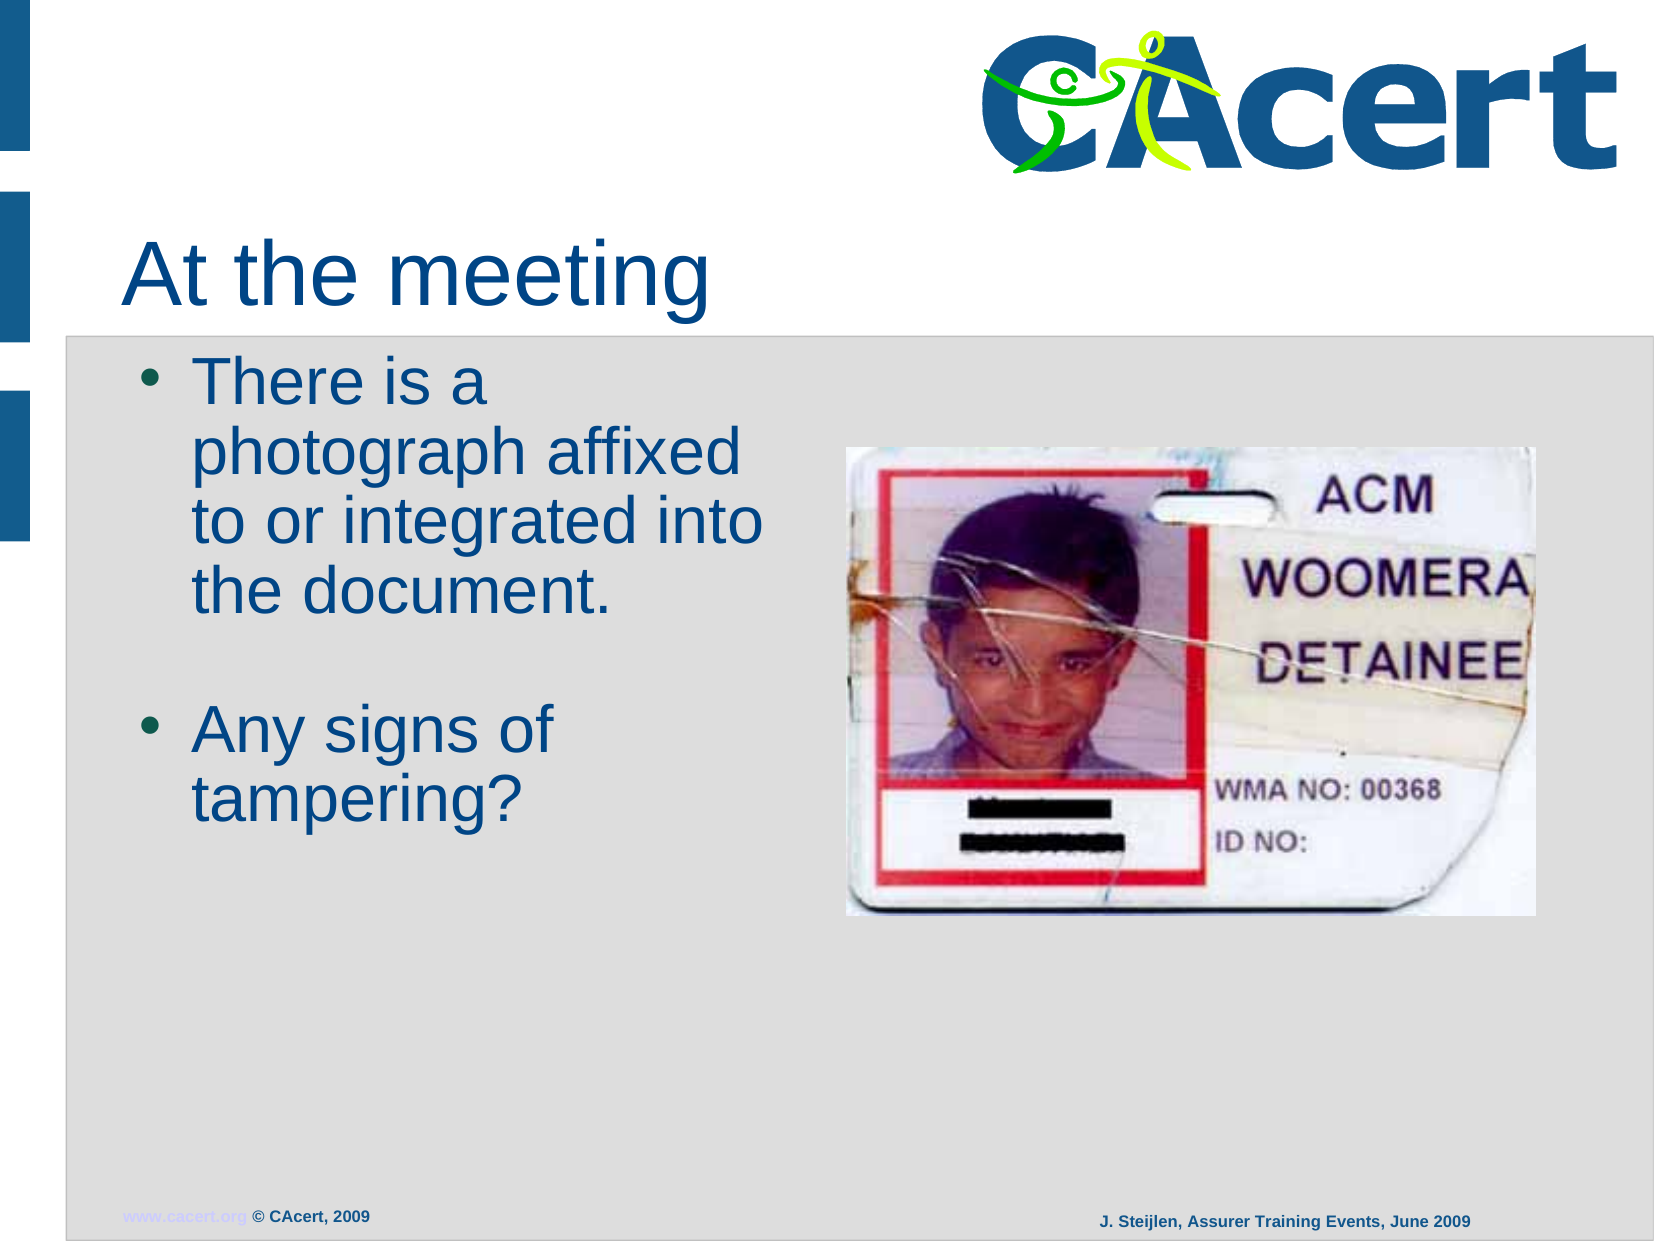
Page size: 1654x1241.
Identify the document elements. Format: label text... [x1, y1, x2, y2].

list There is a photograph affixed to or integrated into the document. Any signs of tampering? [121, 344, 811, 1182]
title At the meeting [121, 167, 1533, 326]
picture [846, 447, 1536, 916]
